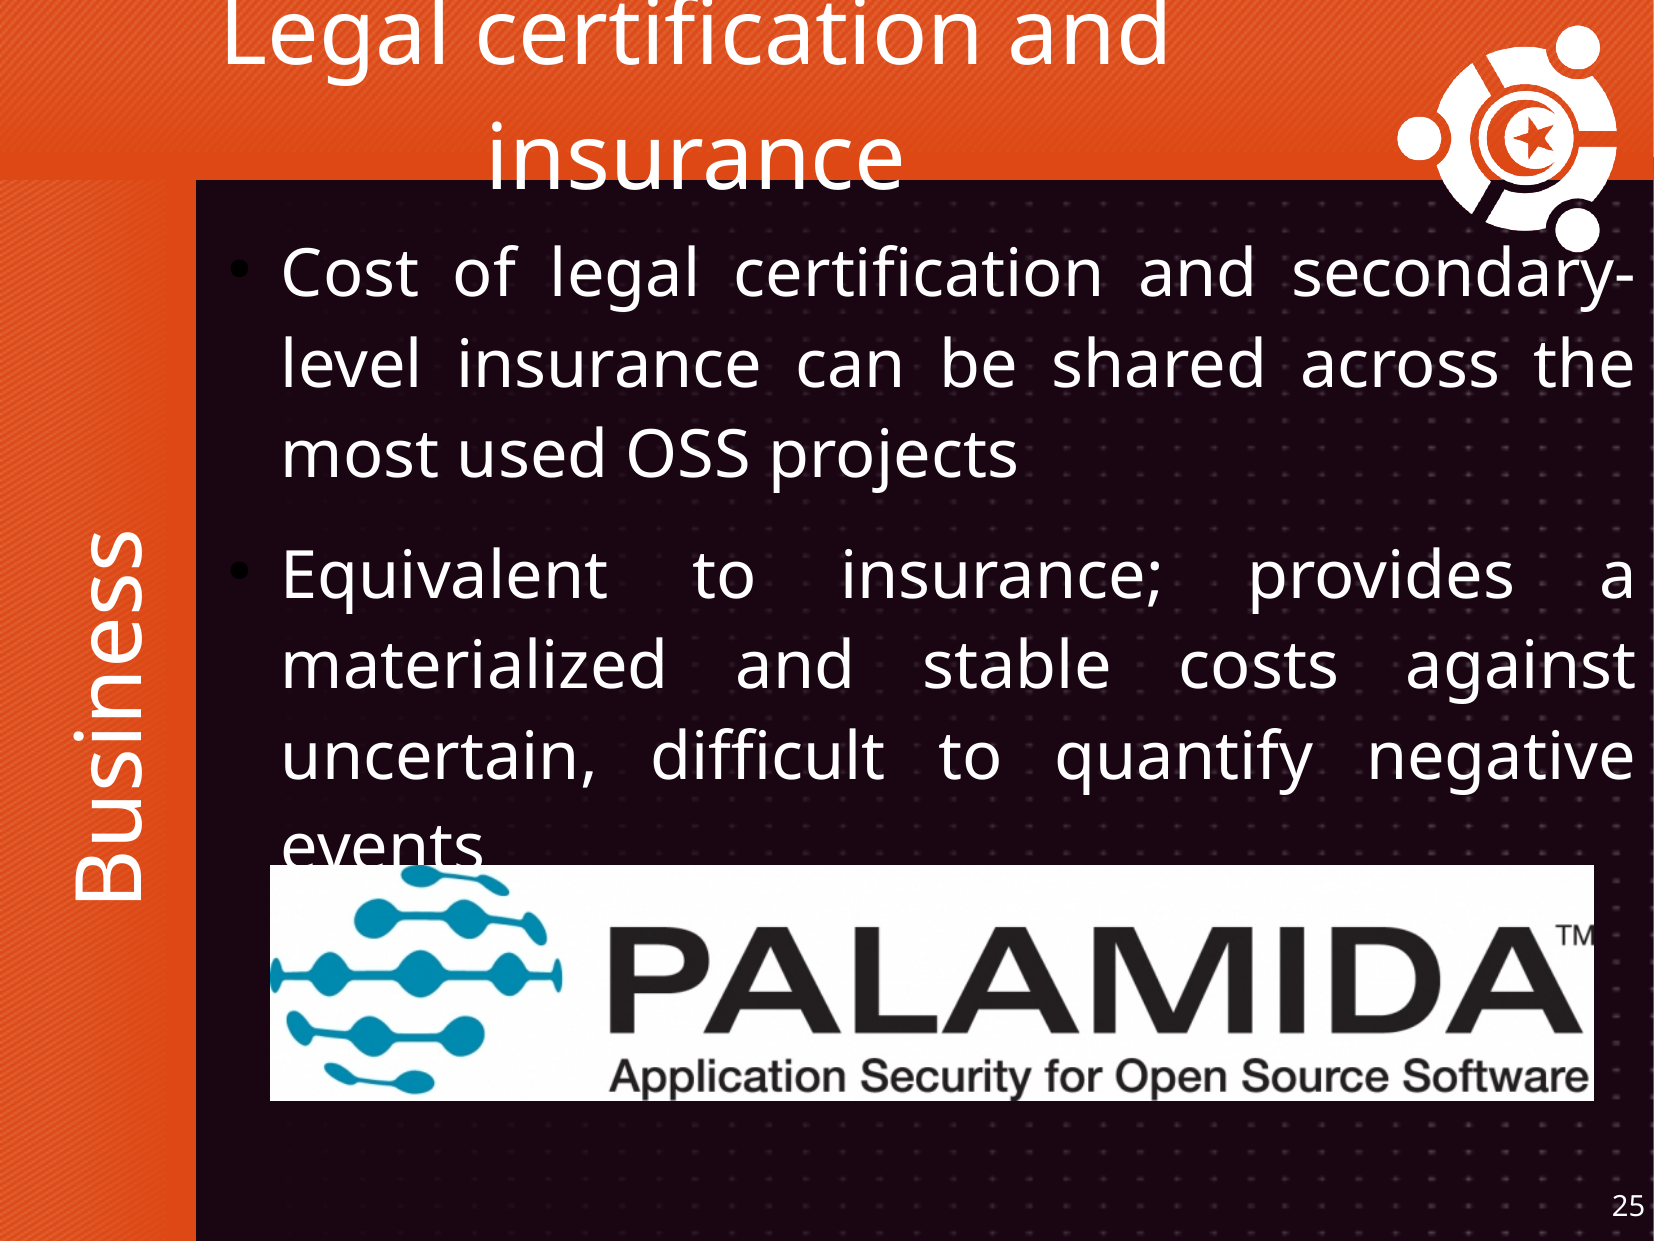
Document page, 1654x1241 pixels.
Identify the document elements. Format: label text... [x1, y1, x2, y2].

title Legal certification and insurance [0, 2, 1394, 181]
picture [0, 0, 1654, 1241]
title Business [17, 210, 196, 1229]
list Cost of legal certification and secondary-level insurance can be shared across the most used OSS projects Equivalent to insurance; provides a materialized and stable costs against uncertain, difficult to quantify negative events [210, 225, 1639, 1186]
